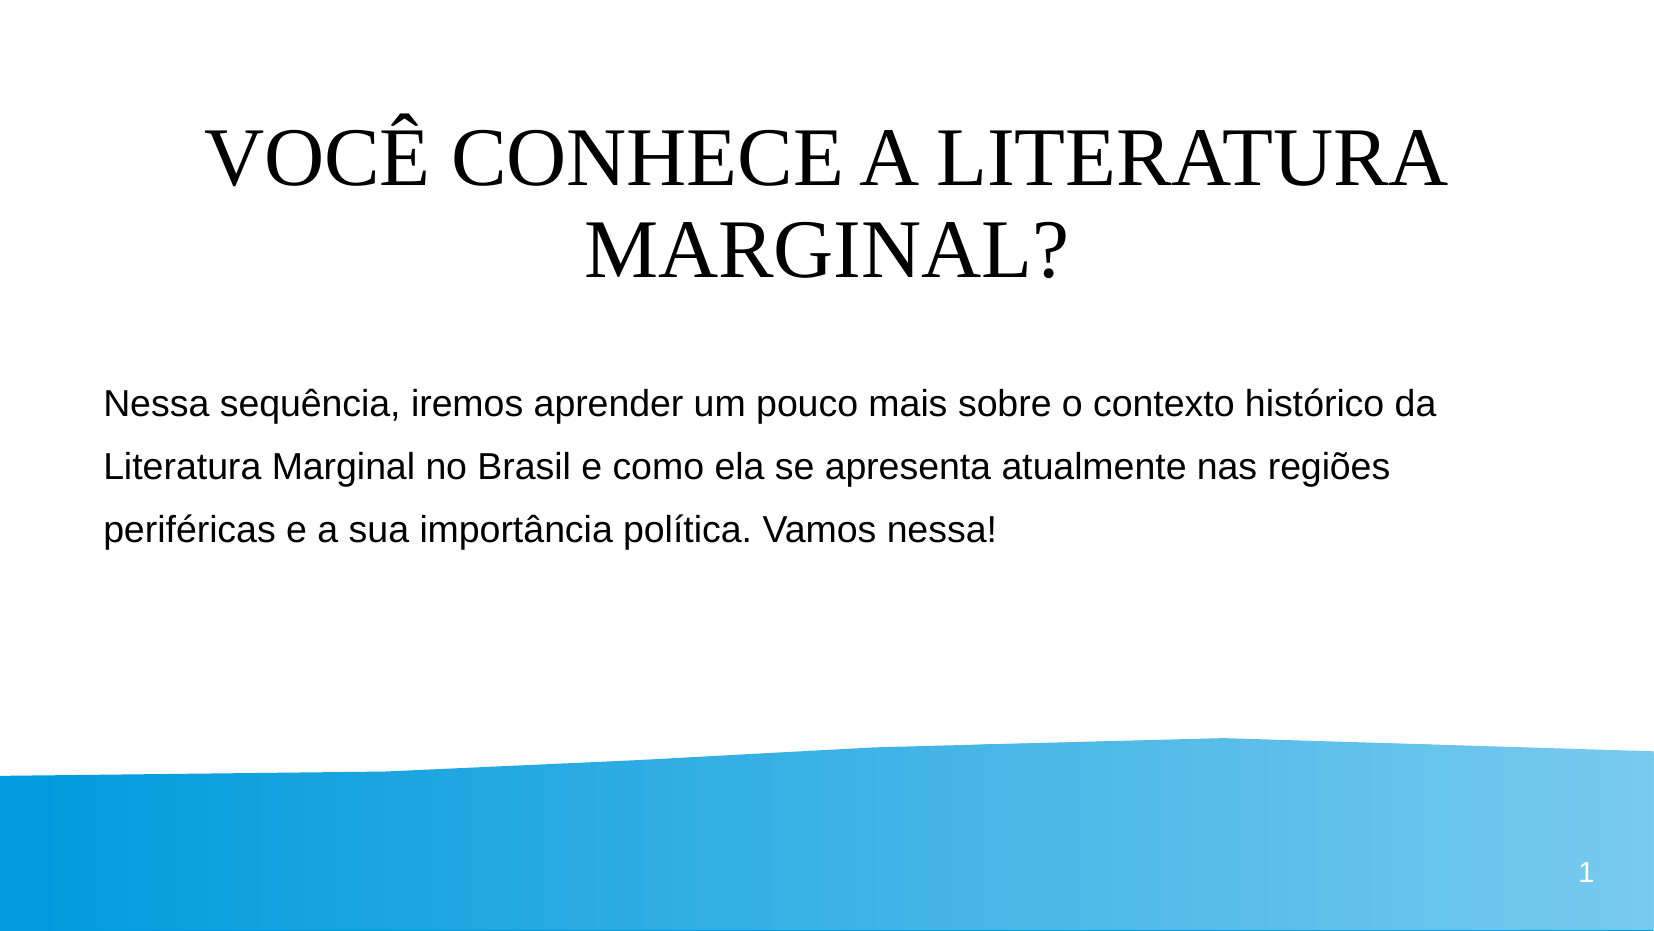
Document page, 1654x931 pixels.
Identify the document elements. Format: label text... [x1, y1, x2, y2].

title VOCÊ CONHECE A LITERATURA MARGINAL? [88, 110, 1565, 296]
text_box Nessa sequência, iremos aprender um pouco mais sobre o contexto histórico da Literatura Marginal no Brasil e como ela se apresenta atualmente nas regiões periféricas e a sua importância política. Vamos nessa! [88, 354, 1565, 559]
